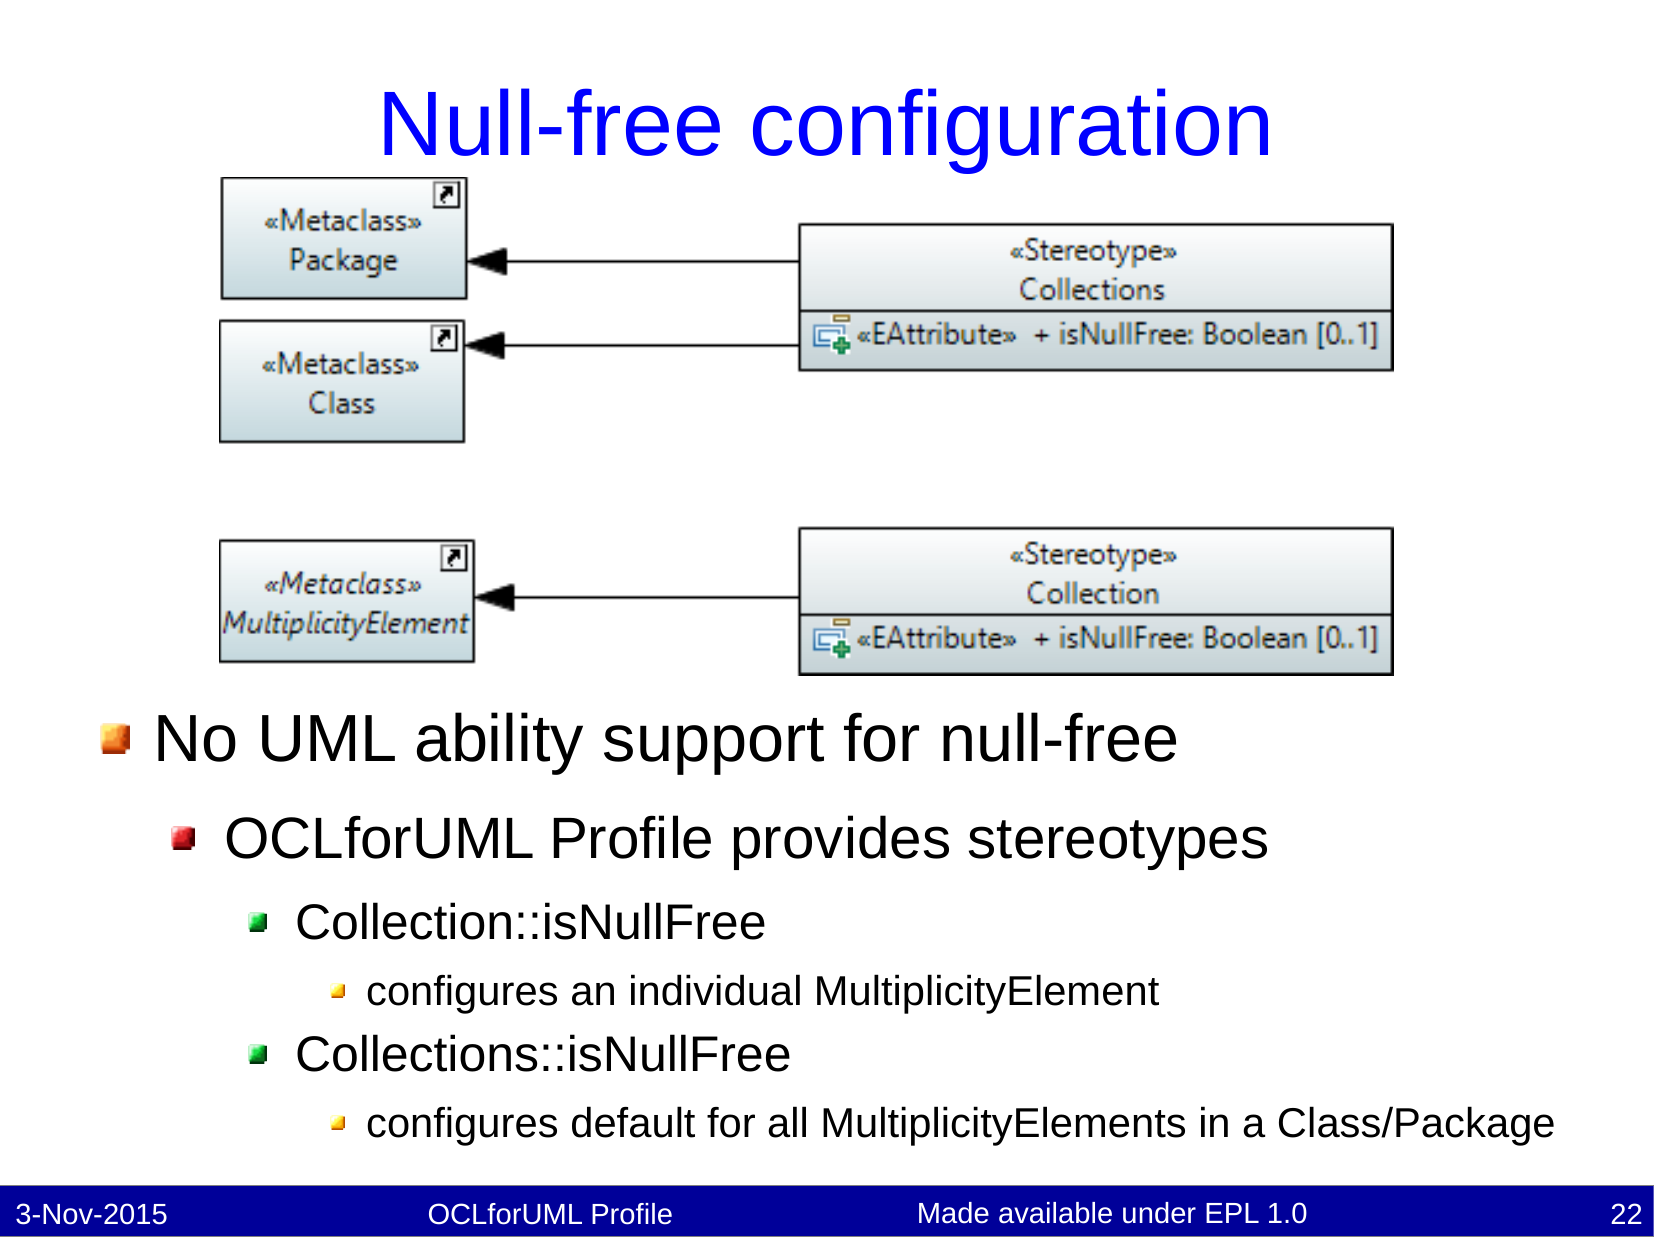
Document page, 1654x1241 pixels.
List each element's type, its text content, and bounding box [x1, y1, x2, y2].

title Null-free configuration [82, 49, 1571, 198]
list No UML ability support for null-free OCLforUML Profile provides stereotypes Collection::isNullFree configures an individual MultiplicityElement Collections::isNullFree configures default for all MultiplicityElements in a Class/Package [82, 701, 1571, 1168]
picture [219, 177, 1394, 676]
